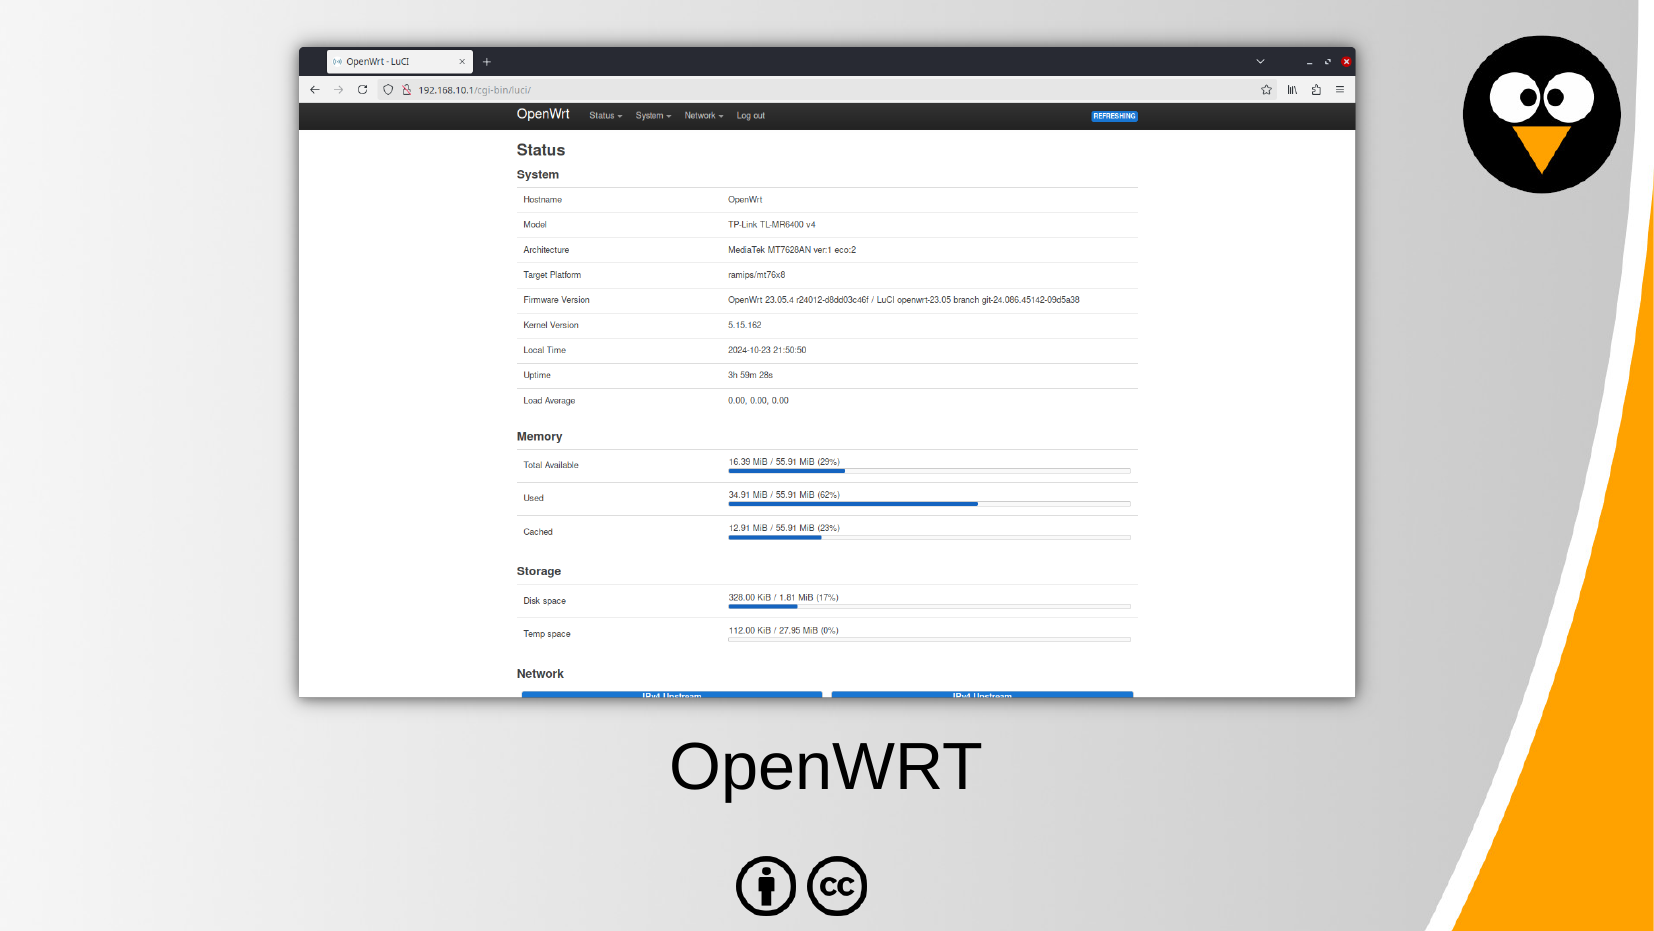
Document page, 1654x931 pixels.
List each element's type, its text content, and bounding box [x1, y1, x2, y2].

subtitle OpenWRT [82, 84, 1571, 805]
picture [0, 0, 1654, 931]
